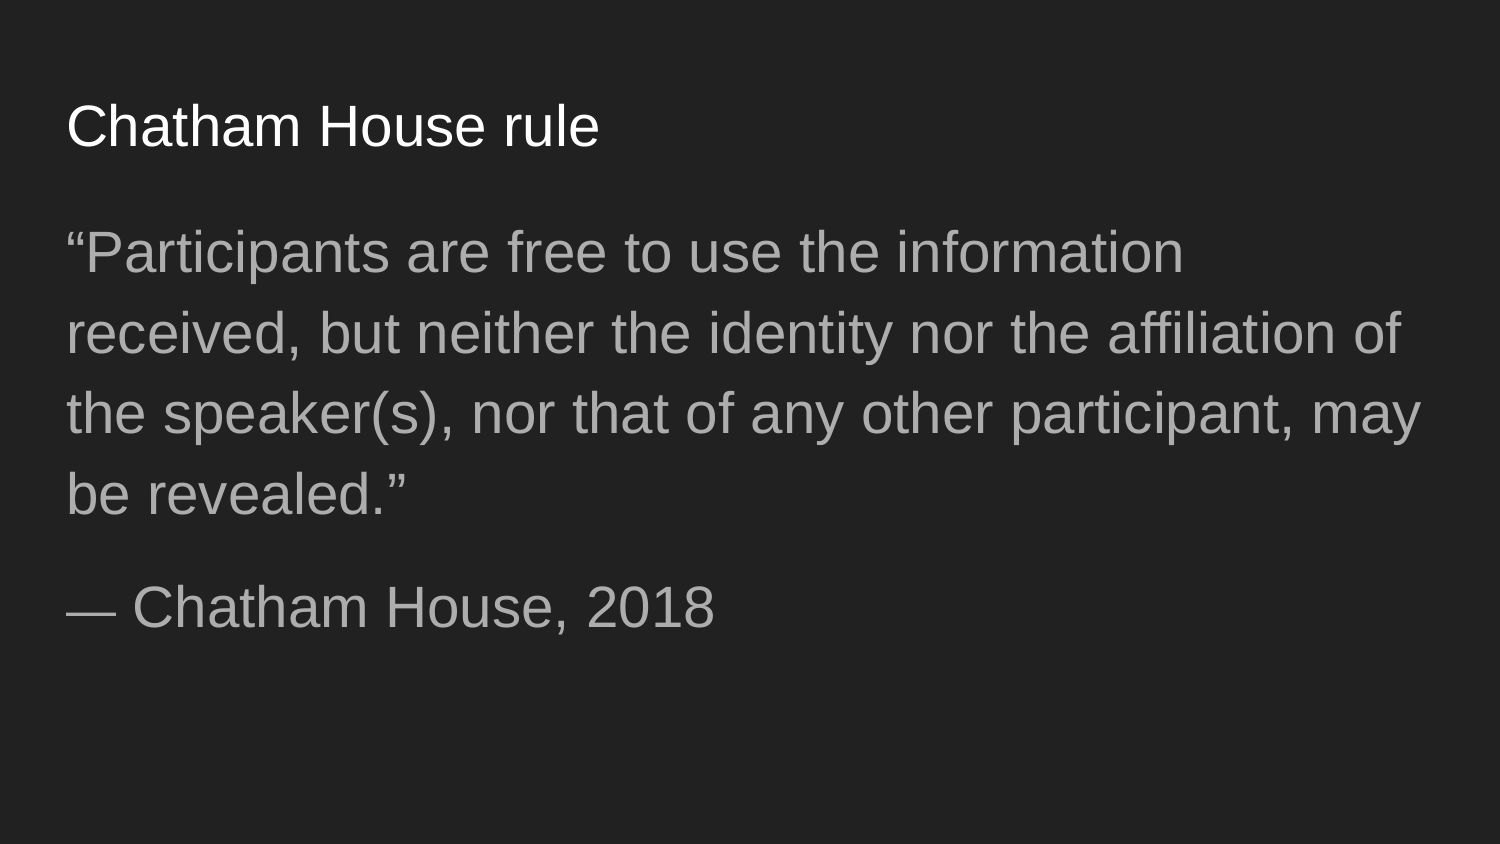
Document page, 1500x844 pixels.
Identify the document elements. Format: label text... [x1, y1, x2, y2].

title Chatham House rule [51, 72, 1449, 167]
list “Participants are free to use the information received, but neither the identity nor the affiliation of the speaker(s), nor that of any other participant, may be revealed.” — Chatham House, 2018 [51, 189, 1449, 750]
